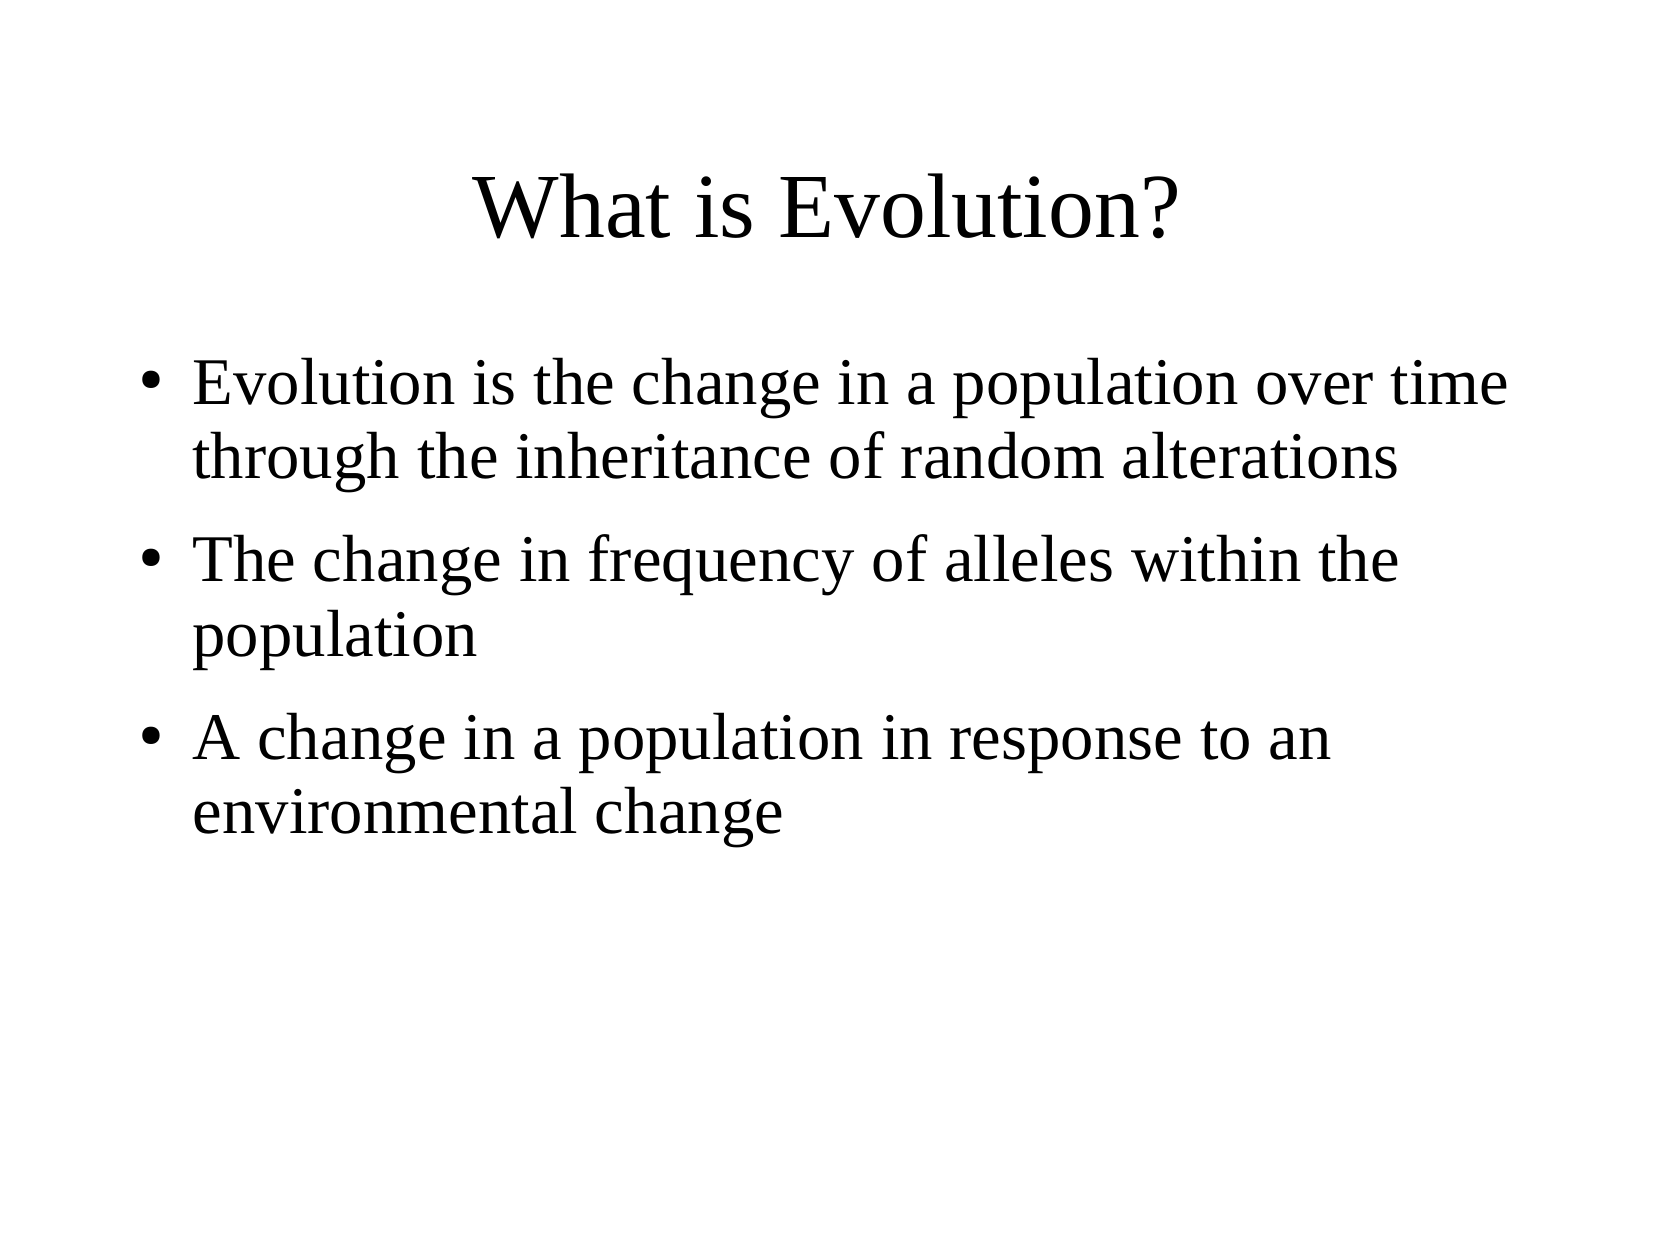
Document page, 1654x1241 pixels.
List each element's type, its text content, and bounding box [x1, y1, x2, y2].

title What is Evolution? [121, 102, 1534, 311]
list Evolution is the change in a population over time through the inheritance of random alterations The change in frequency of alleles within the population A change in a population in response to an environmental change [121, 344, 1534, 1127]
